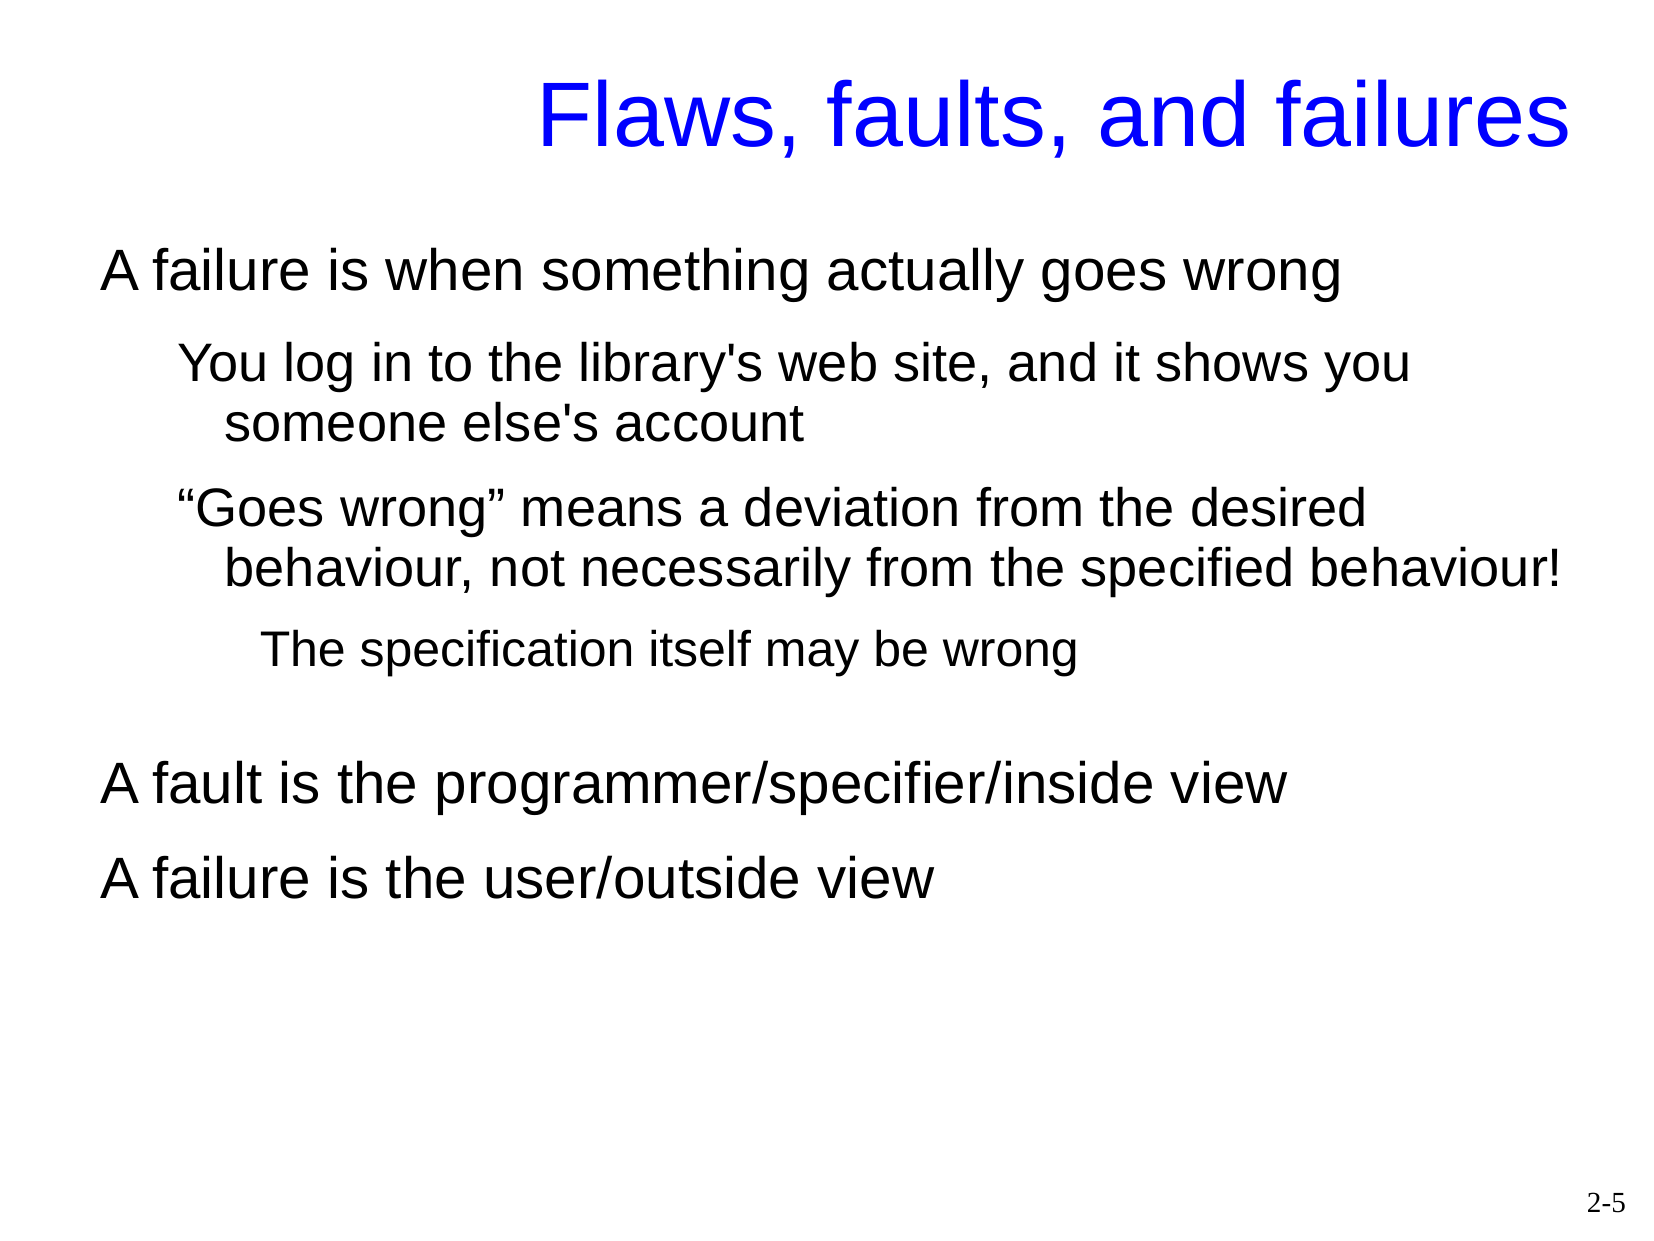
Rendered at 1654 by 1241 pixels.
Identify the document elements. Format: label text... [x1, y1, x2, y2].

title Flaws, faults, and failures [84, 18, 1573, 211]
list A failure is when something actually goes wrong You log in to the library's web site, and it shows you someone else's account “Goes wrong” means a deviation from the desired behaviour, not necessarily from the specified behaviour! The specification itself may be wrong A fault is the programmer/specifier/inside view A failure is the user/outside view [82, 237, 1571, 1156]
